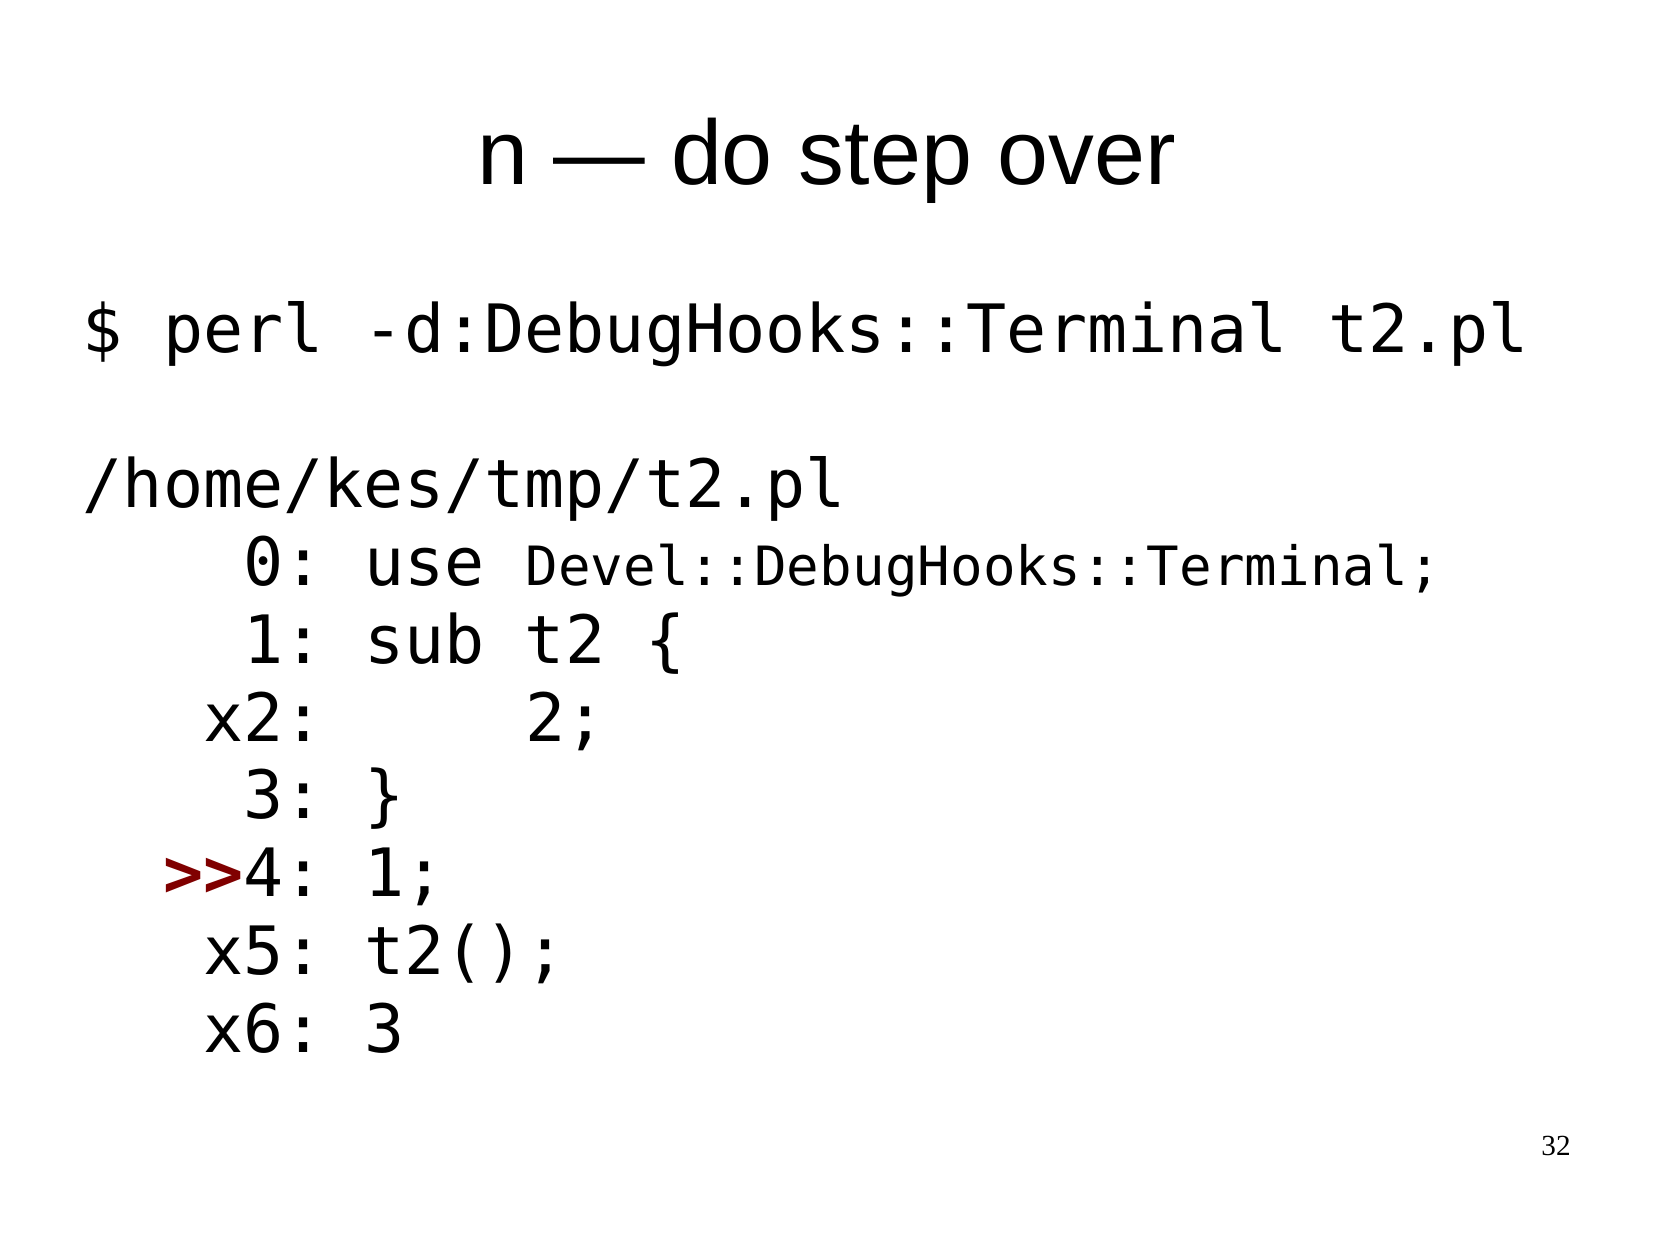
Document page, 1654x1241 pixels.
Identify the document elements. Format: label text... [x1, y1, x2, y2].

subtitle $ perl -d:DebugHooks::Terminal t2.pl /home/kes/tmp/t2.pl 0: use Devel::DebugHooks::Terminal; 1: sub t2 { x2: 2; 3: } >>4: 1; x5: t2(); x6: 3 [82, 290, 1571, 1158]
title n — do step over [82, 49, 1571, 257]
